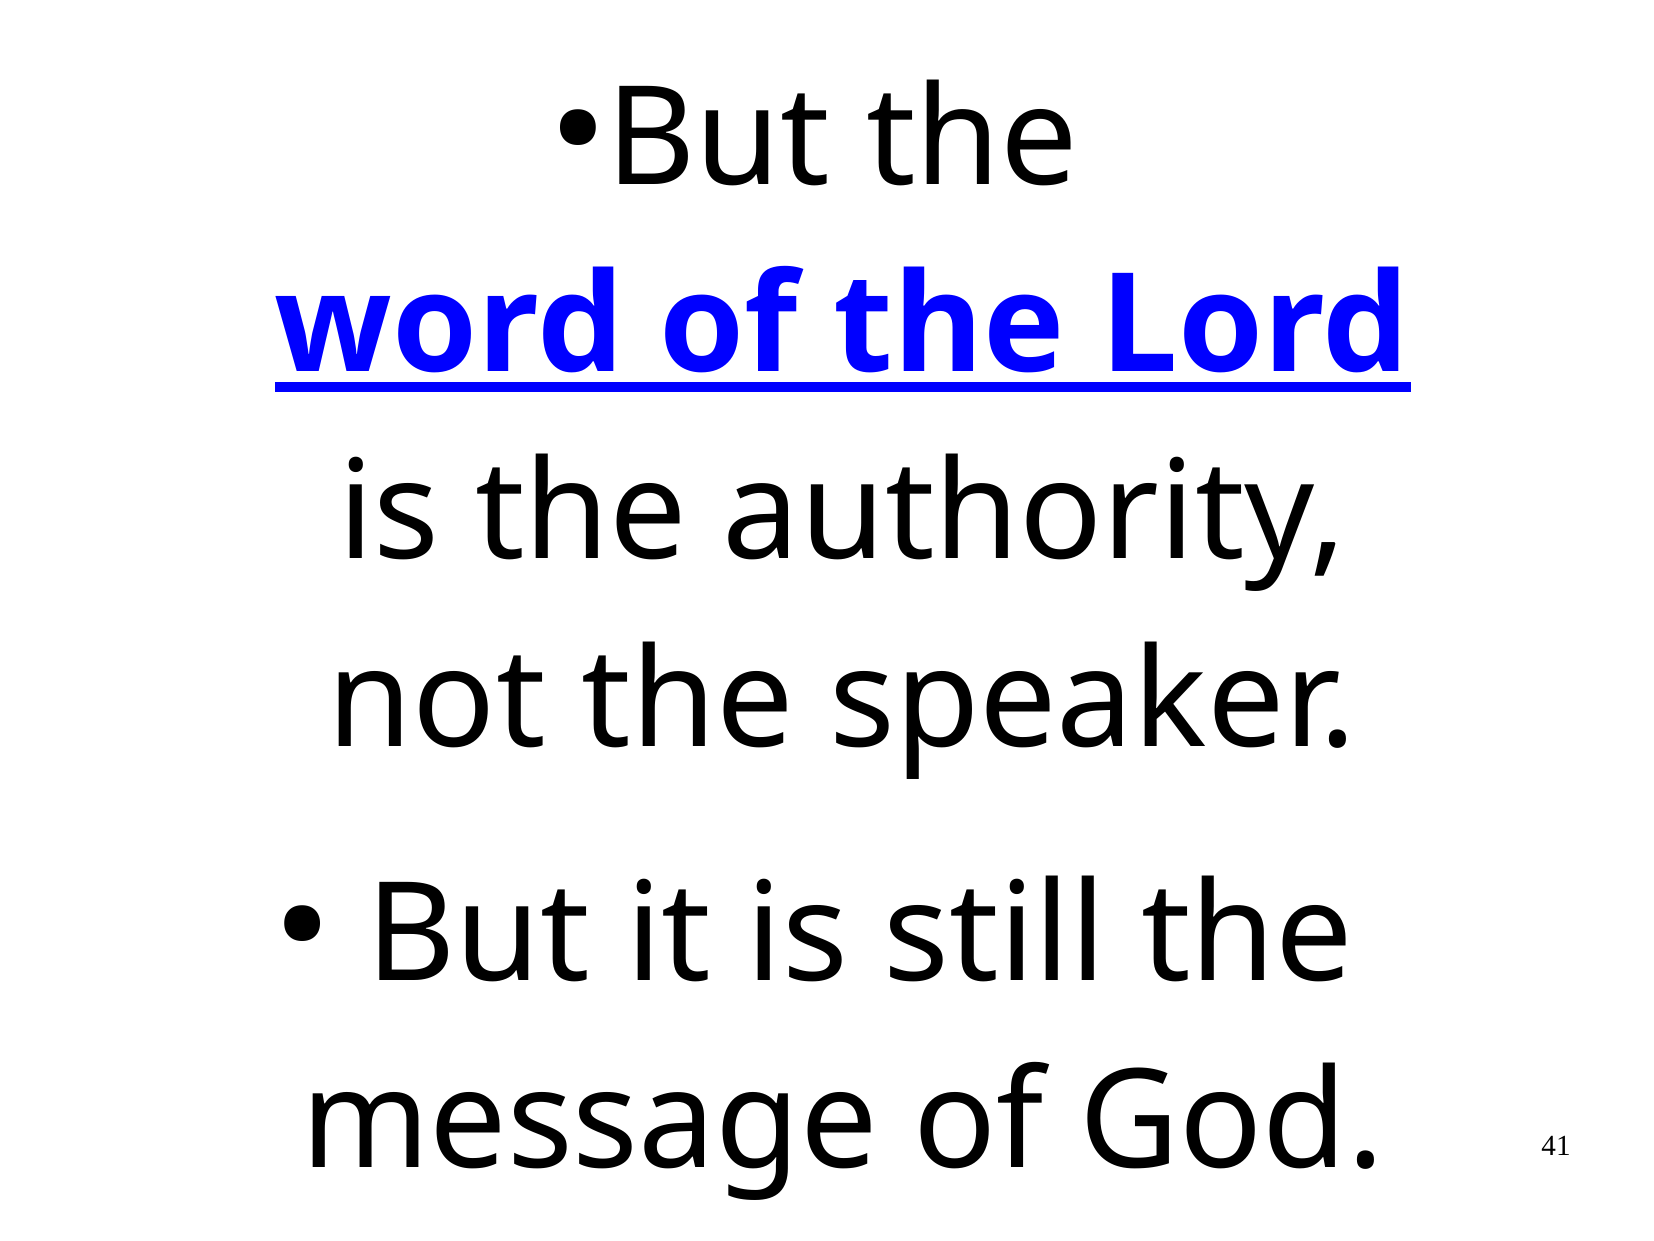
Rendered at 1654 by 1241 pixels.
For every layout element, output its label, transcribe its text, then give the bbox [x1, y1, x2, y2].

list But the word of the Lord is the authority, not the speaker. But it is still the message of God. [37, 37, 1613, 1238]
